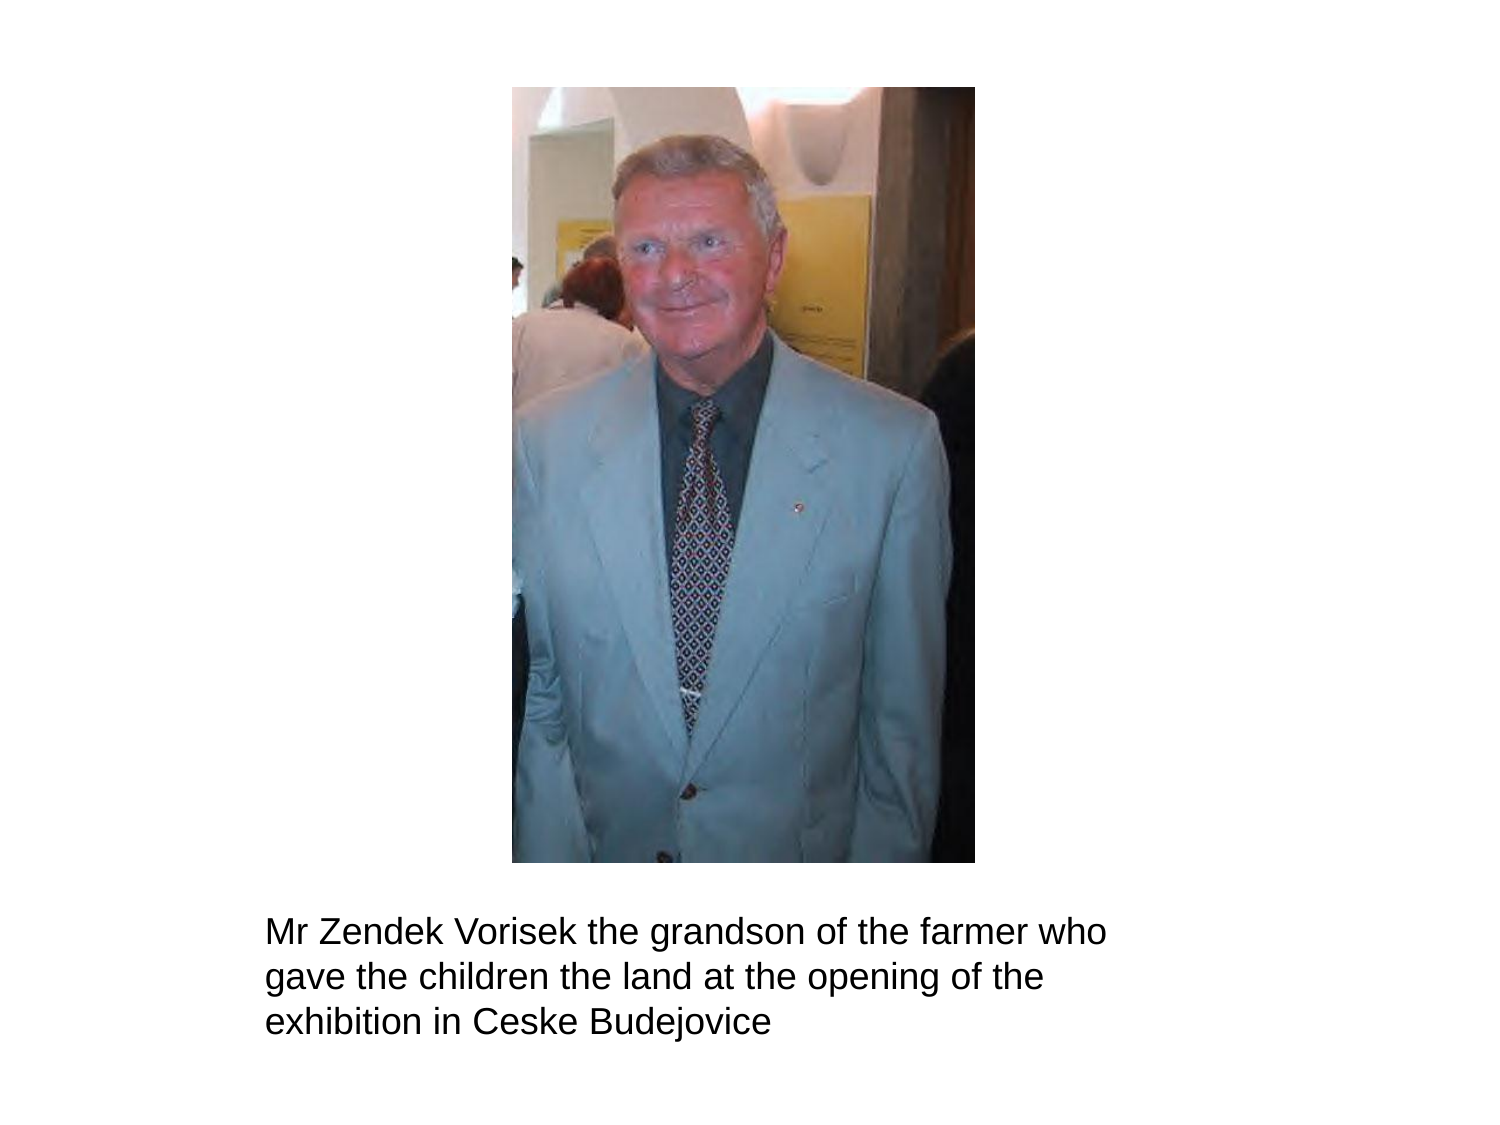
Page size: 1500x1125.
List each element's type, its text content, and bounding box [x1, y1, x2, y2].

picture [512, 87, 975, 863]
text_box Mr Zendek Vorisek the grandson of the farmer who gave the children the land at the opening of the exhibition in Ceske Budejovice [249, 899, 1188, 1050]
